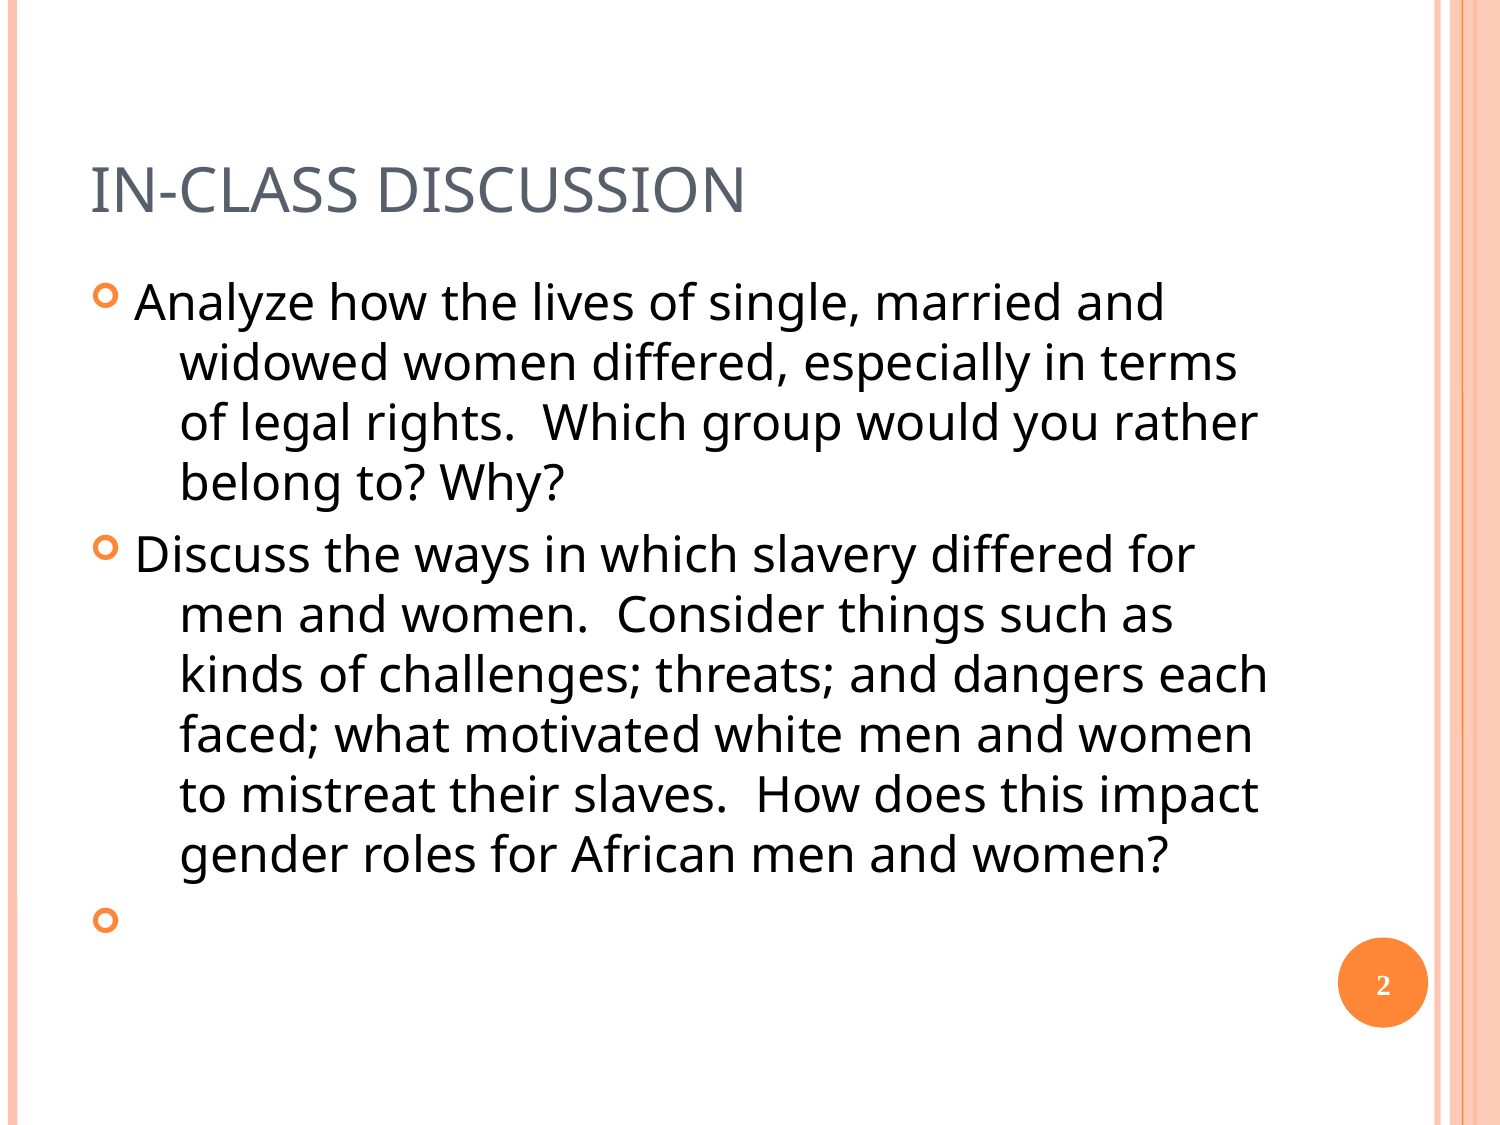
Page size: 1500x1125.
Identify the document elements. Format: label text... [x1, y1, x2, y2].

text_box [1333, 940, 1434, 1027]
title In-Class Discussion [75, 45, 1300, 233]
list Analyze how the lives of single, married and widowed women differed, especially in terms of legal rights. Which group would you rather belong to? Why? Discuss the ways in which slavery differed for men and women. Consider things such as kinds of challenges; threats; and dangers each faced; what motivated white men and women to mistreat their slaves. How does this impact gender roles for African men and women? [75, 262, 1300, 1062]
